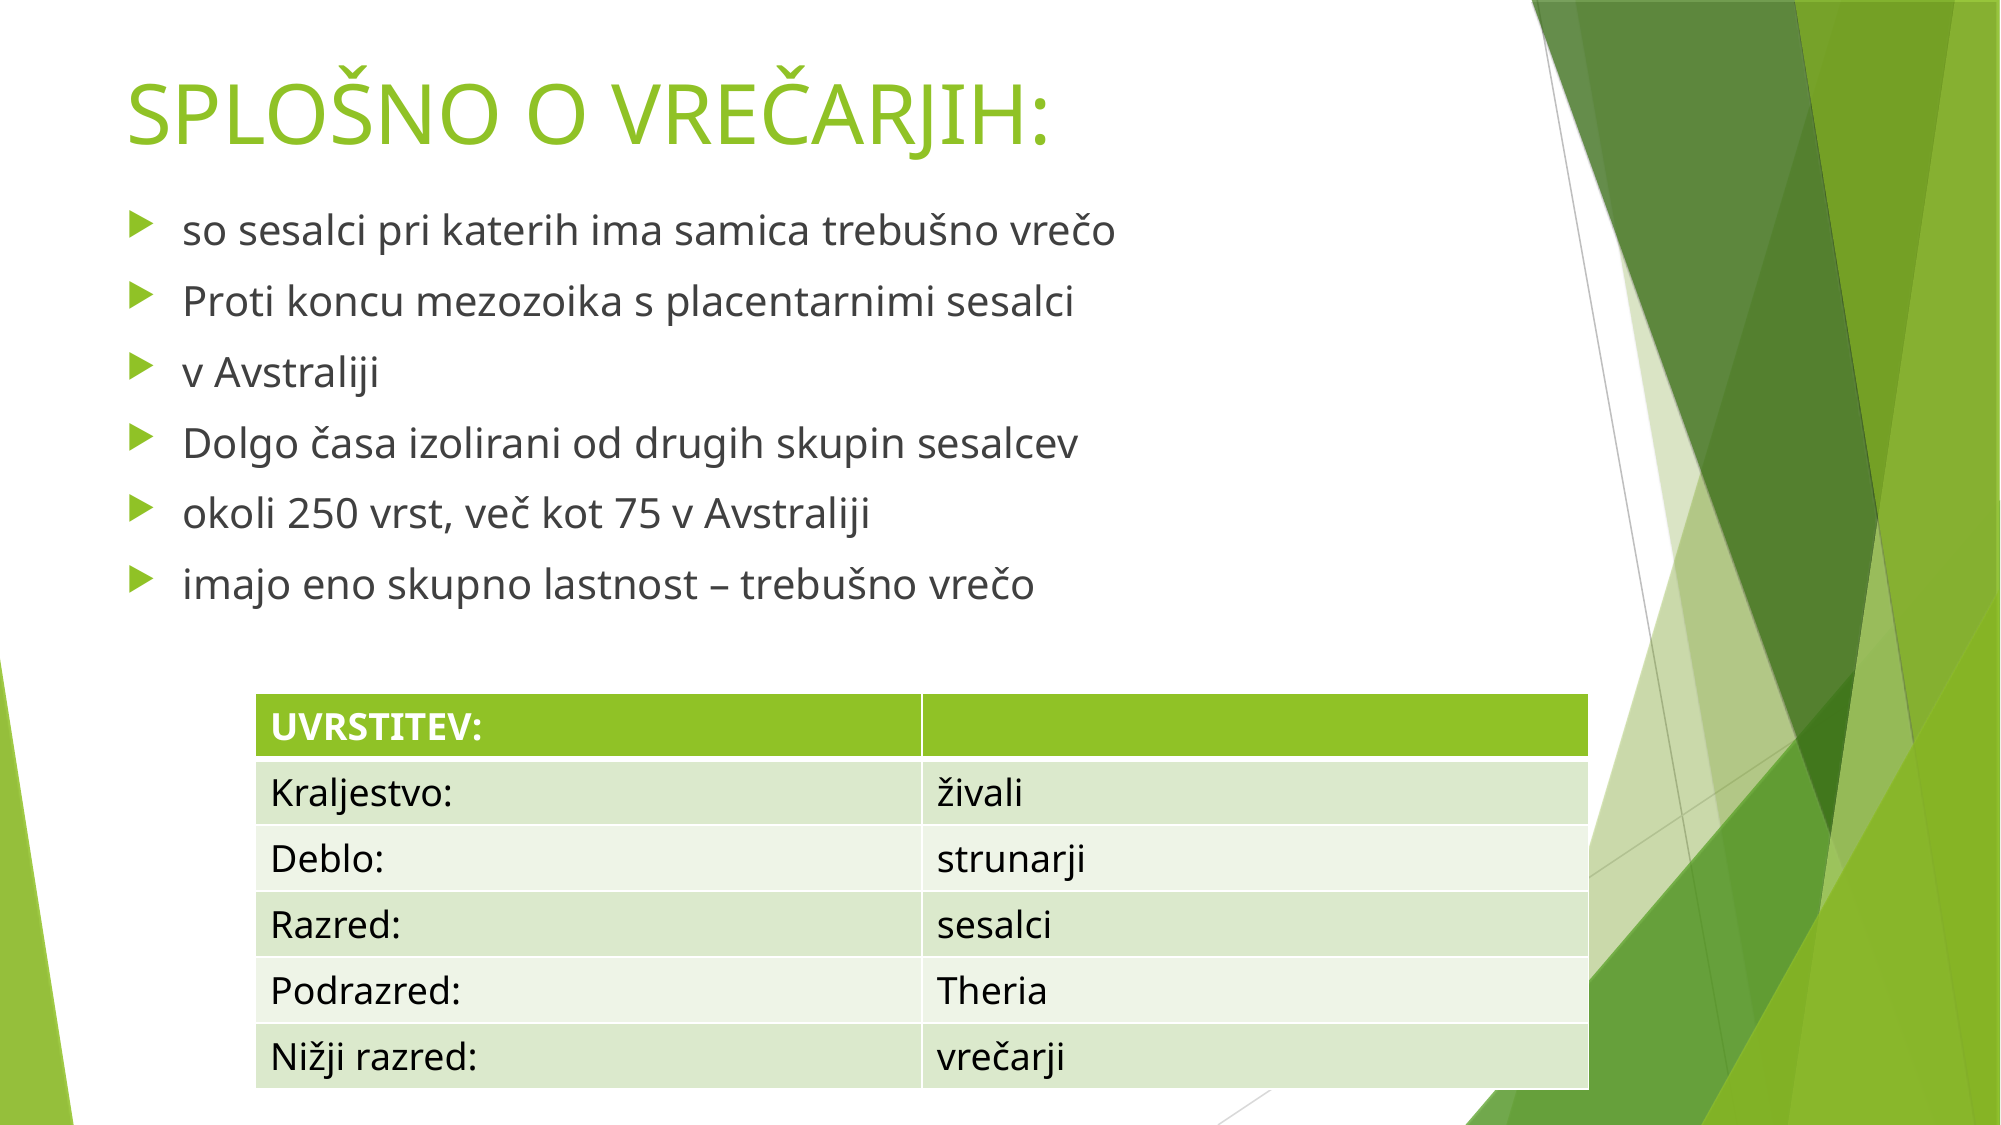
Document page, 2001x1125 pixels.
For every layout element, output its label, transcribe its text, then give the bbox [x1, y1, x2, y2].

title SPLOŠNO O VREČARJIH: [111, 53, 1522, 196]
list so sesalci pri katerih ima samica trebušno vrečo Proti koncu mezozoika s placentarnimi sesalci v Avstraliji Dolgo časa izolirani od drugih skupin sesalcev okoli 250 vrst, več kot 75 v Avstraliji imajo eno skupno lastnost – trebušno vrečo [111, 196, 1522, 1006]
table_header UVRSTITEV: [256, 694, 921, 756]
table_header [923, 694, 1588, 756]
table_cell Theria [923, 958, 1588, 1022]
table_cell živali [923, 762, 1588, 824]
table_cell sesalci [923, 892, 1588, 956]
table_cell vrečarji [923, 1024, 1588, 1088]
table_cell strunarji [923, 826, 1588, 890]
table_cell Razred: [256, 892, 921, 956]
table_cell Nižji razred: [256, 1024, 921, 1088]
table_cell Podrazred: [256, 958, 921, 1022]
table_cell Deblo: [256, 826, 921, 890]
table_cell Kraljestvo: [256, 762, 921, 824]
